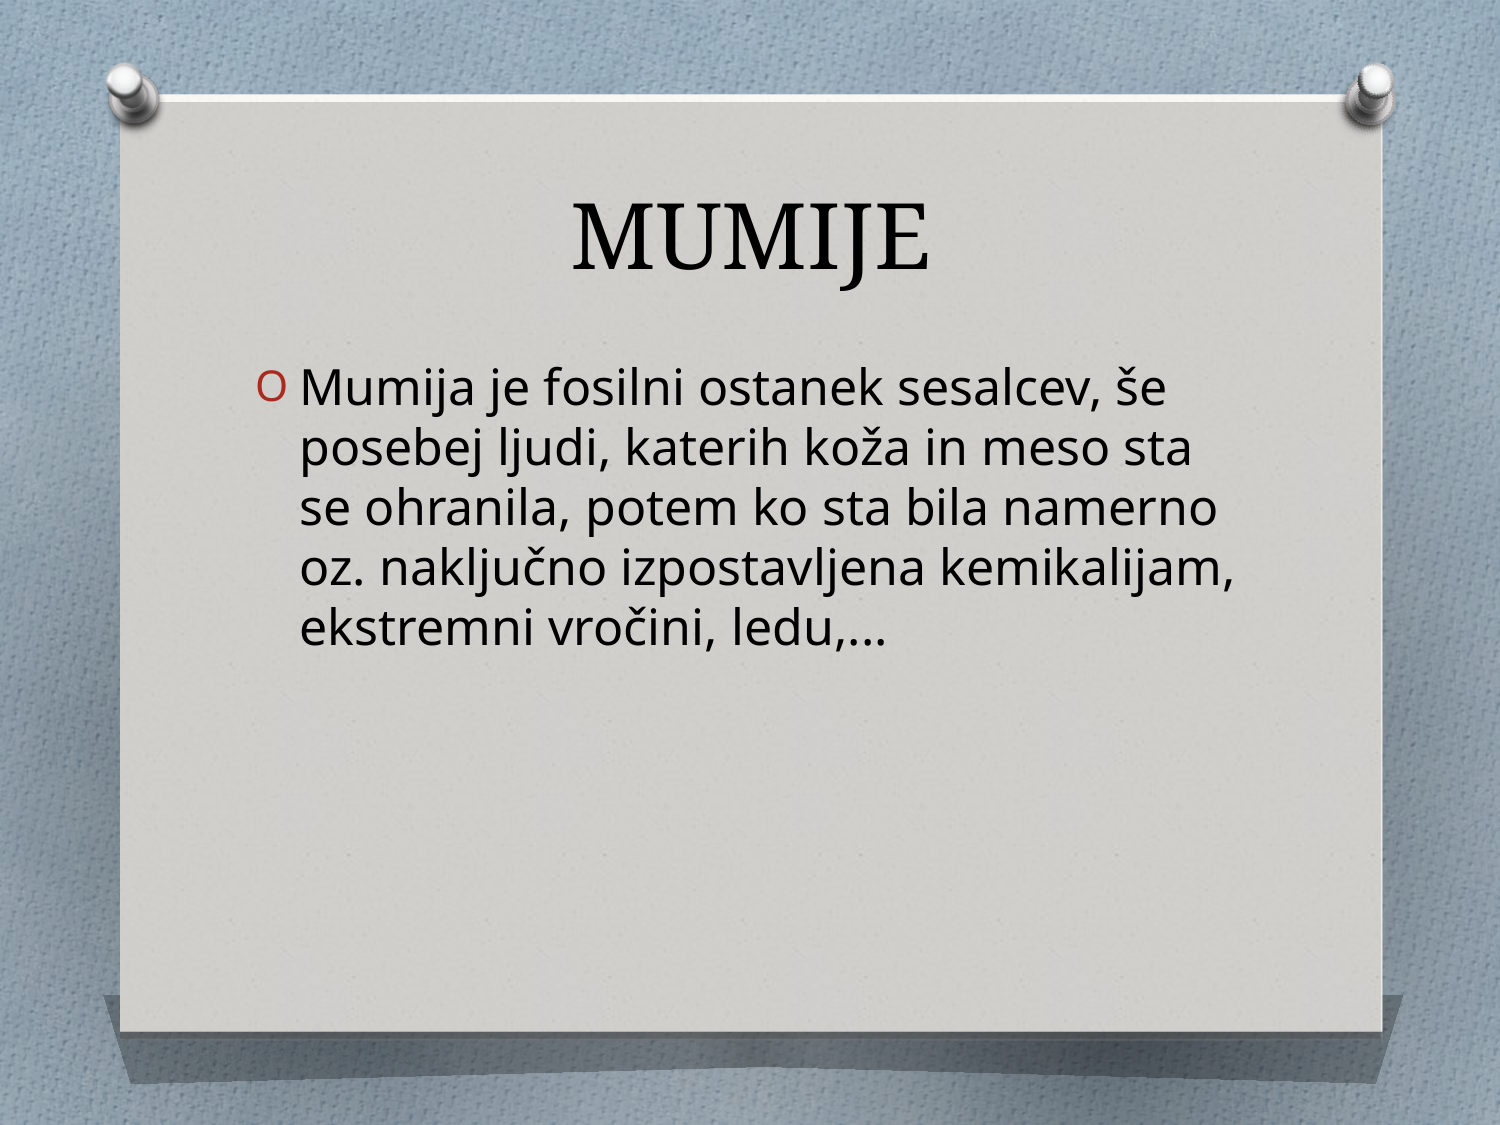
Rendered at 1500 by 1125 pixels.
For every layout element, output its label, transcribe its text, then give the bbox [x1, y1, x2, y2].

picture [0, 0, 1500, 231]
title MUMIJE [179, 134, 1323, 332]
list Mumija je fosilni ostanek sesalcev, še posebej ljudi, katerih koža in meso sta se ohranila, potem ko sta bila namerno oz. naključno izpostavljena kemikalijam, ekstremni vročini, ledu,... [240, 347, 1257, 939]
